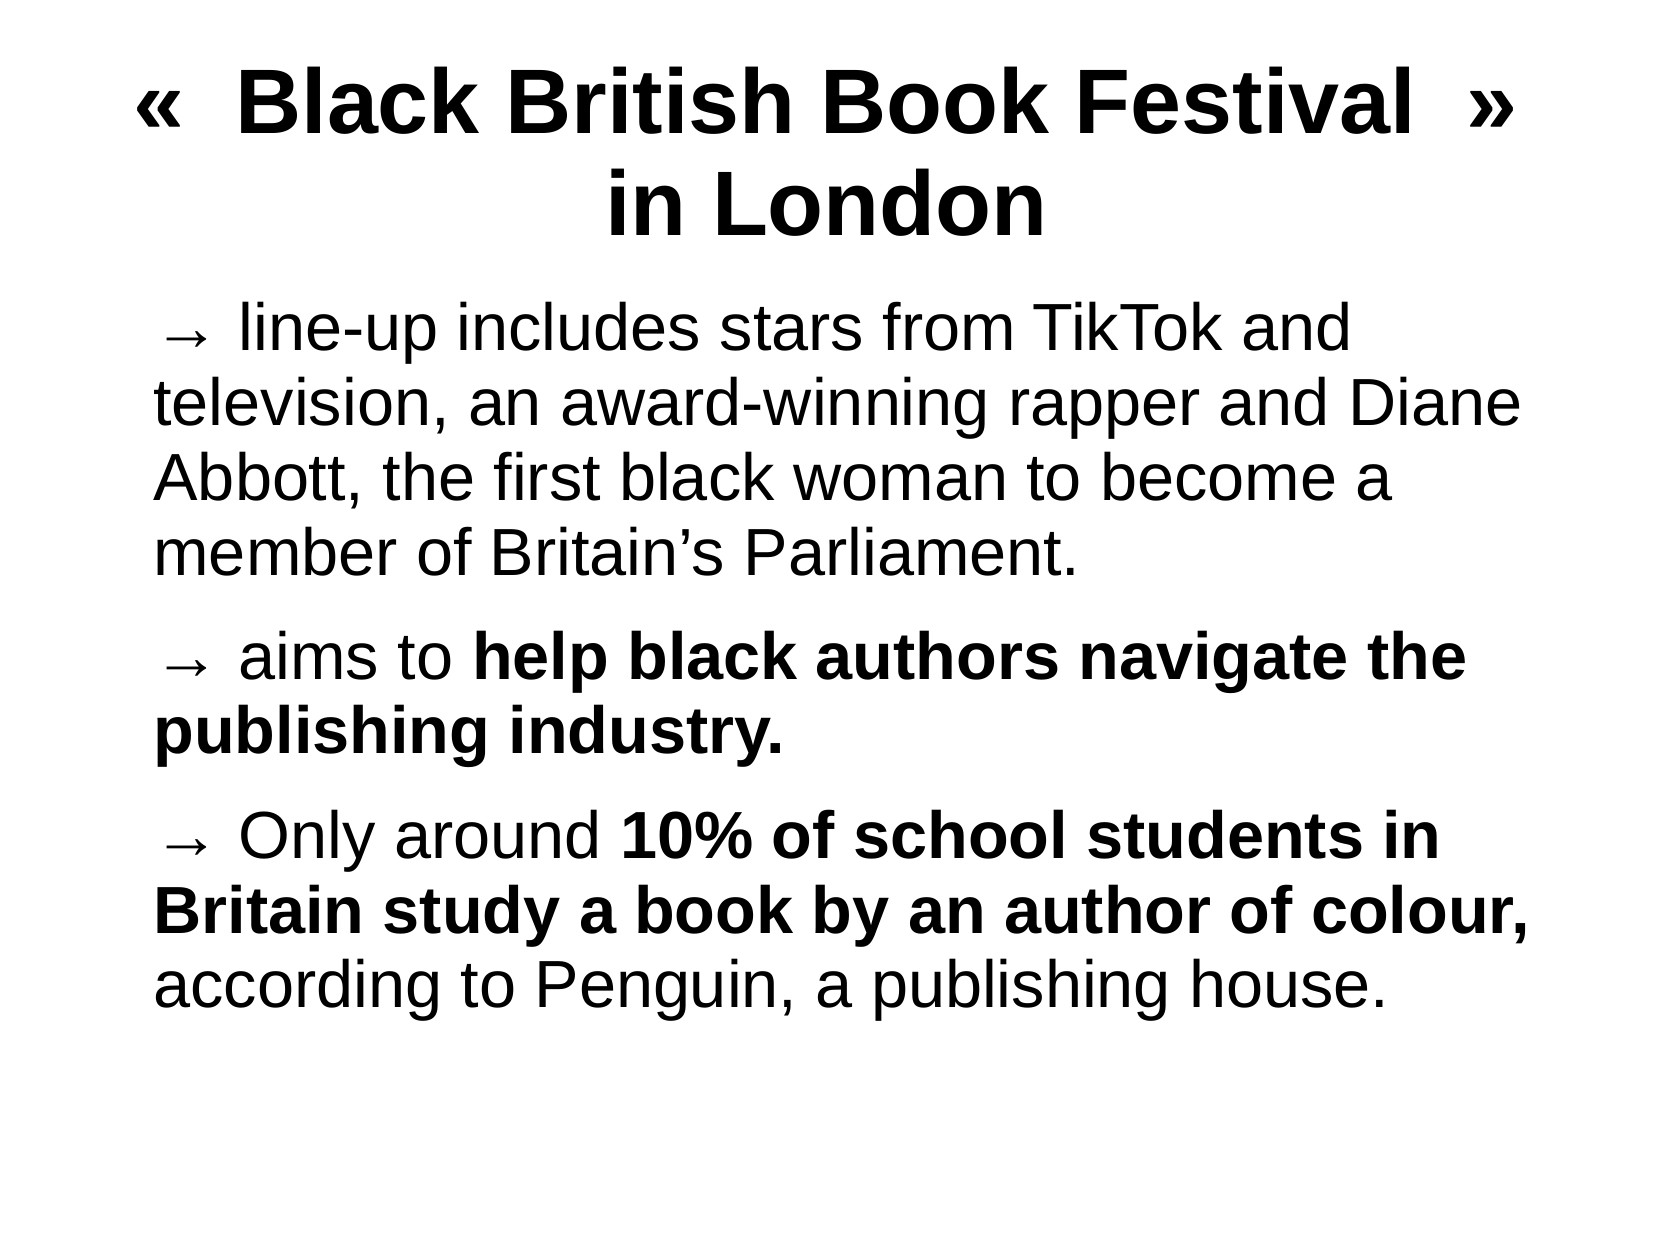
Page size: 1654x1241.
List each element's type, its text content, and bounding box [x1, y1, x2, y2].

title « Black British Book Festival » in London [82, 49, 1571, 257]
list → line-up includes stars from TikTok and television, an award-winning rapper and Diane Abbott, the first black woman to become a member of Britain’s Parliament. → aims to help black authors navigate the publishing industry. → Only around 10% of school students in Britain study a book by an author of colour, according to Penguin, a publishing house. [82, 290, 1571, 1109]
